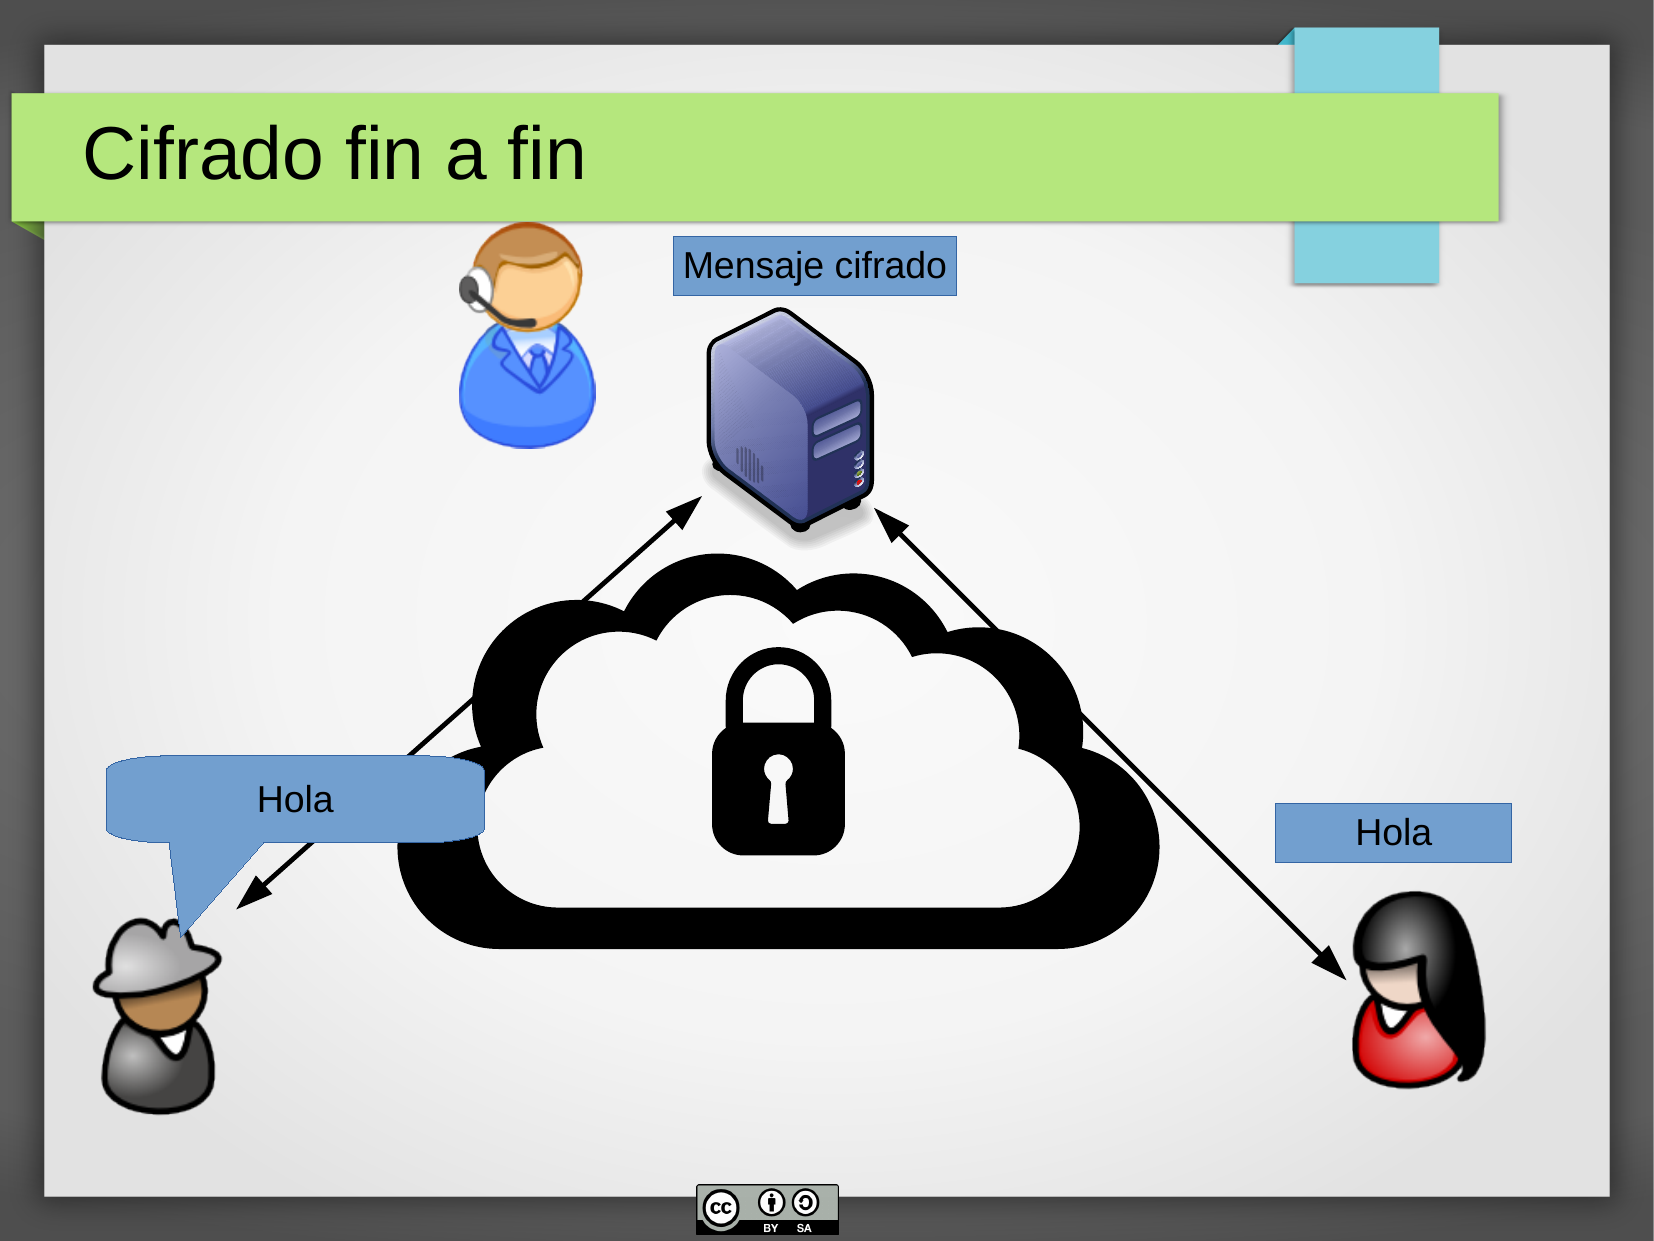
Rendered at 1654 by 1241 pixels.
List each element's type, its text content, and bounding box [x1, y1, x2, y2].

title Cifrado fin a fin [82, 94, 1264, 213]
picture [0, 0, 1654, 1241]
text_box Mensaje cifrado [673, 236, 957, 296]
text_box Hola [1275, 803, 1512, 863]
text_box Hola [106, 755, 485, 938]
